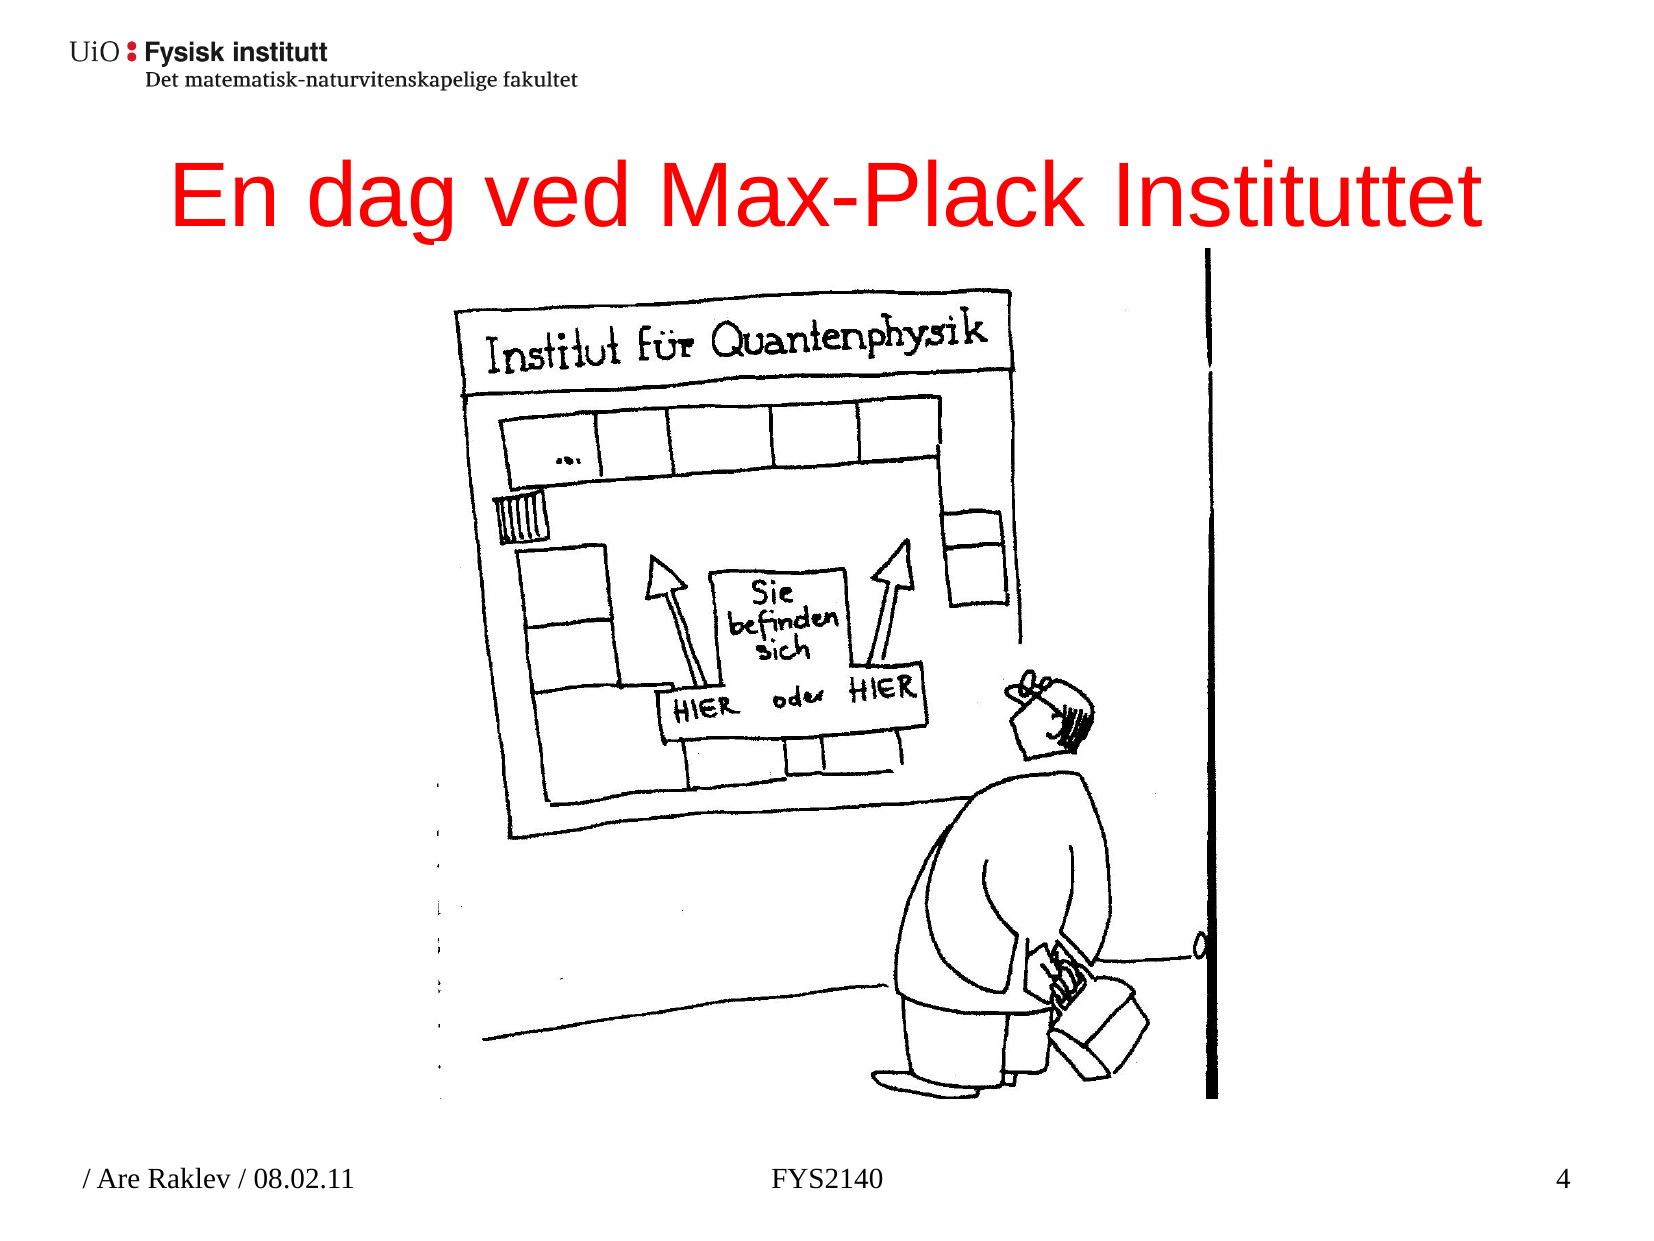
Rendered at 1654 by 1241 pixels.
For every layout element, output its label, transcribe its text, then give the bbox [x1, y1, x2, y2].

picture [434, 241, 1219, 1099]
title En dag ved Max-Plack Instituttet [82, 90, 1571, 298]
picture [68, 37, 581, 93]
